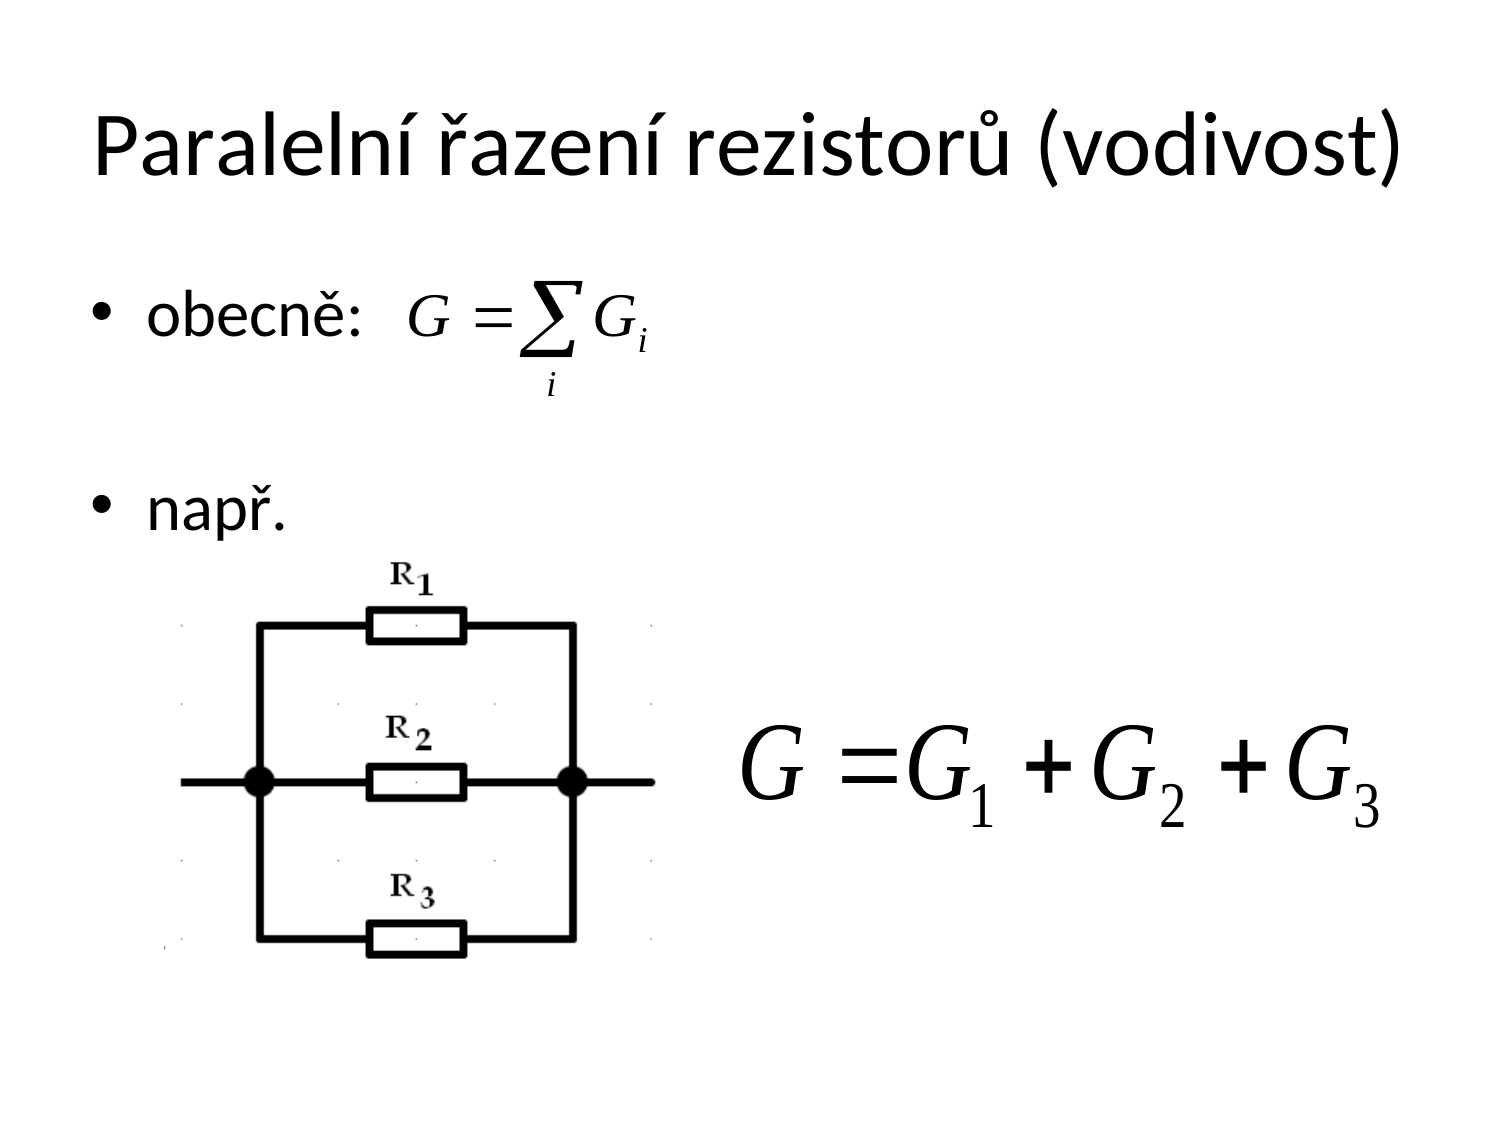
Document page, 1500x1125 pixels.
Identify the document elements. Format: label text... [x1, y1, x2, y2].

picture [164, 550, 693, 1020]
chart [398, 269, 668, 410]
title Paralelní řazení rezistorů (vodivost) [75, 45, 1426, 233]
chart [726, 687, 1395, 856]
list obecně: např. [75, 262, 1426, 1006]
